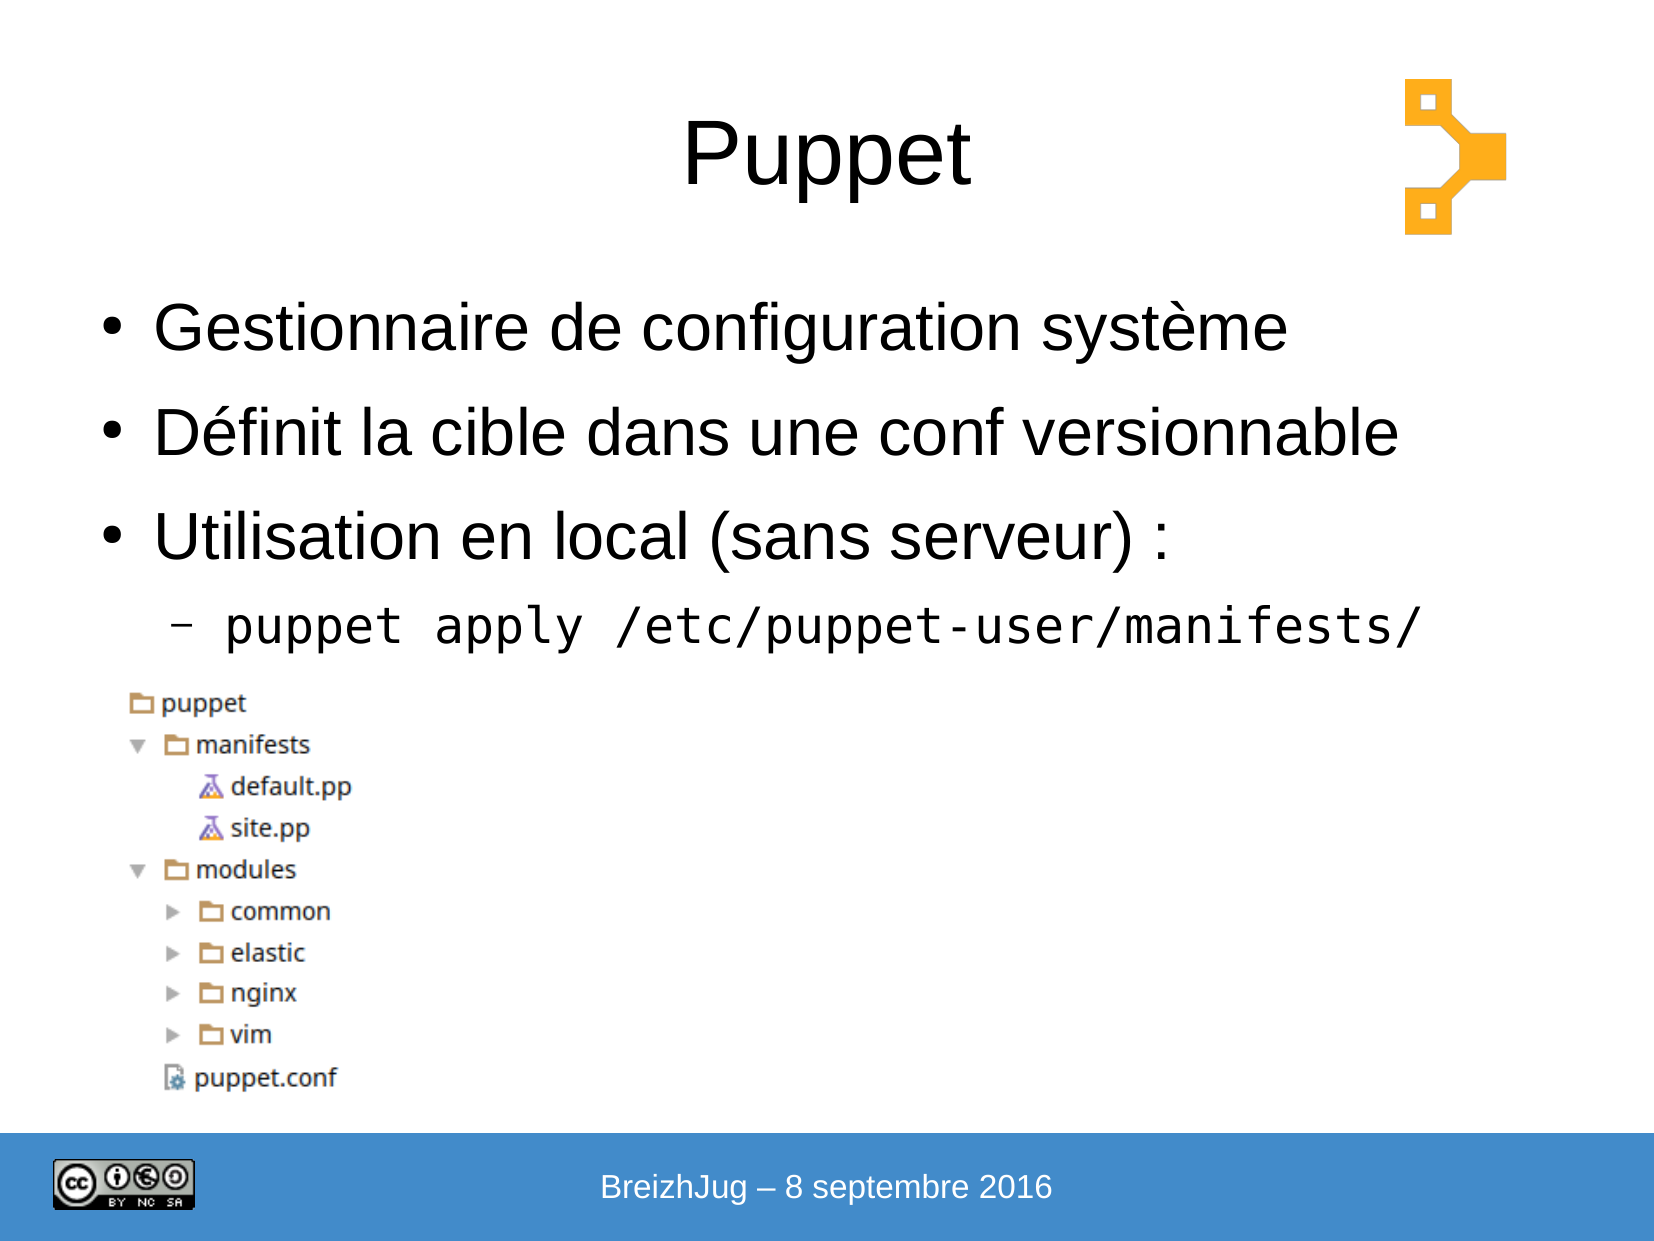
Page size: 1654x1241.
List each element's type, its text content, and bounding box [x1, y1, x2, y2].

title Puppet [82, 49, 1571, 257]
list Gestionnaire de configuration système Définit la cible dans une conf versionnable Utilisation en local (sans serveur) : puppet apply /etc/puppet-user/manifests/ [82, 290, 1571, 1010]
picture [1405, 79, 1508, 237]
picture [53, 1159, 195, 1210]
picture [118, 681, 363, 1099]
